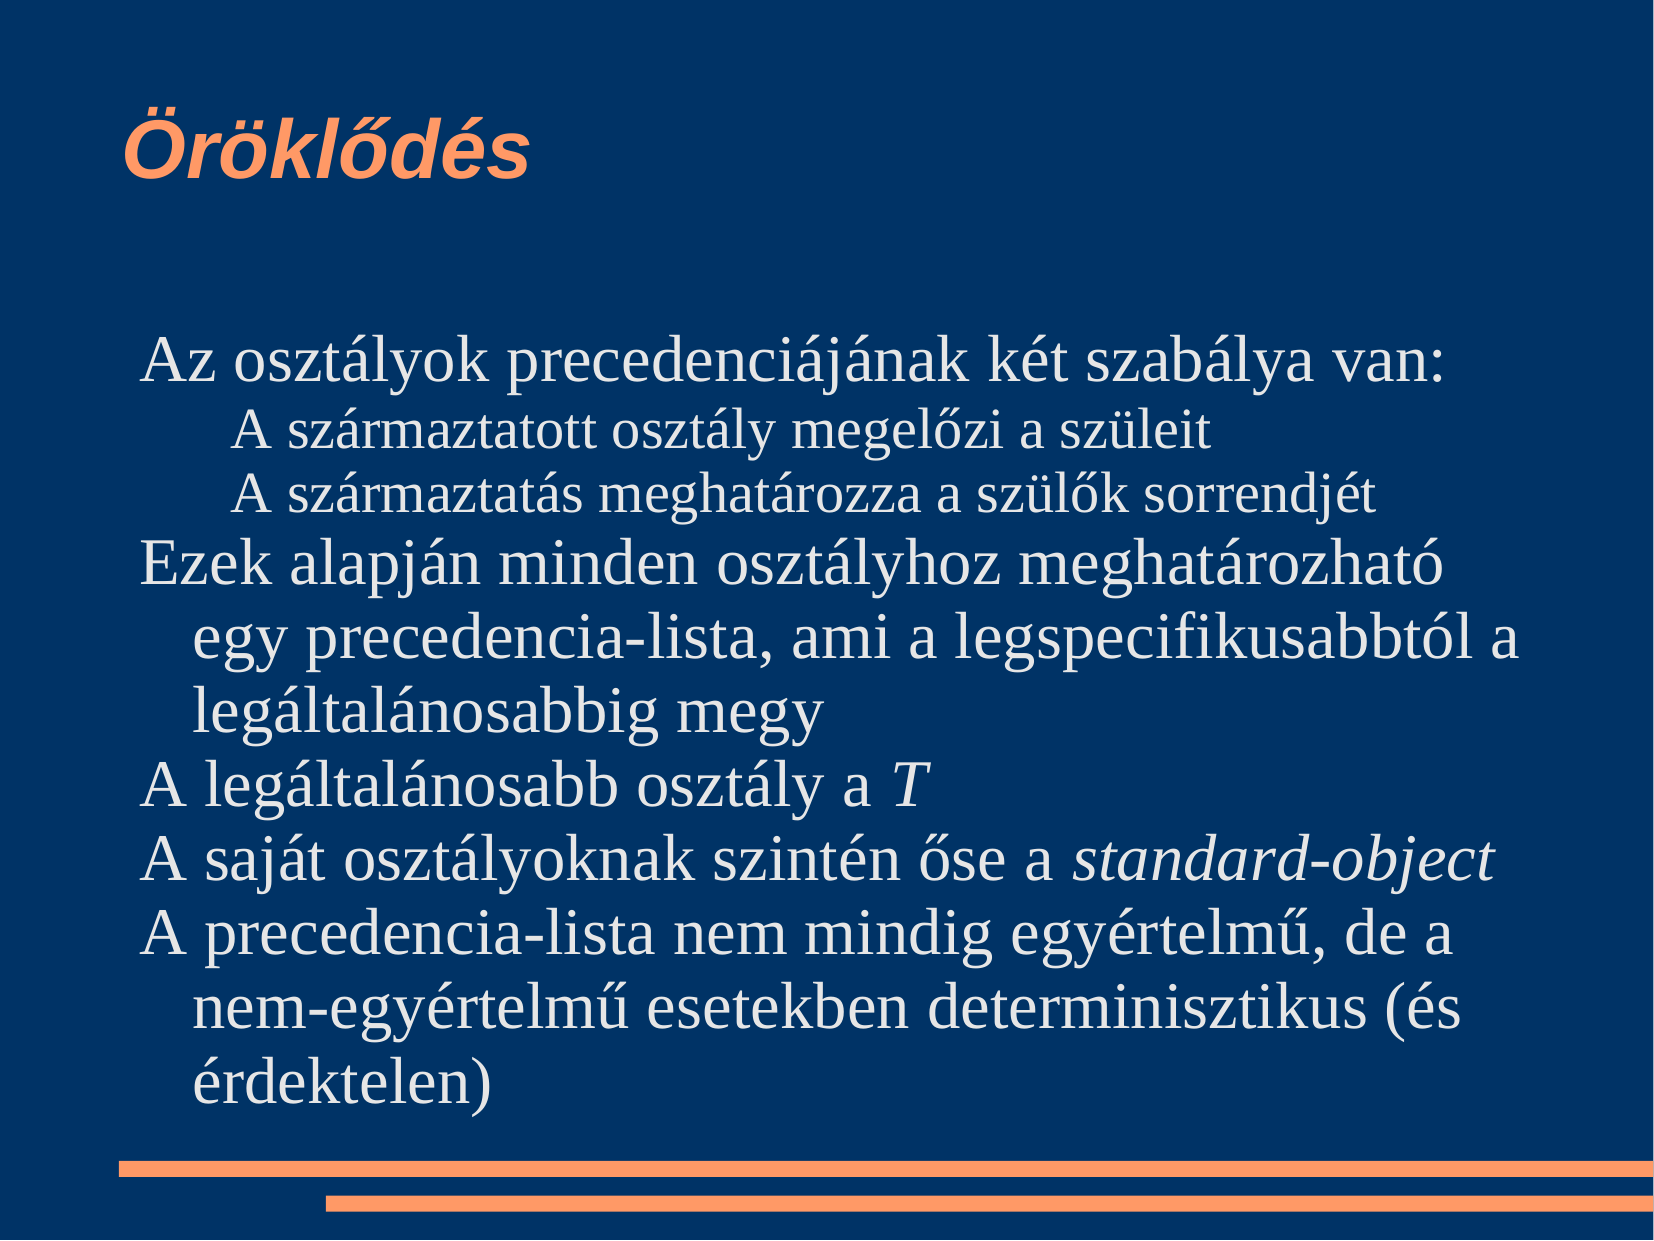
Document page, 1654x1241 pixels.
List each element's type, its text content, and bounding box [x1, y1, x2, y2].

list Az osztályok precedenciájának két szabálya van: A származtatott osztály megelőzi a szüleit A származtatás meghatározza a szülők sorrendjét Ezek alapján minden osztályhoz meghatározható egy precedencia-lista, ami a legspecifikusabbtól a legáltalánosabbig megy A legáltalánosabb osztály a T A saját osztályoknak szintén őse a standard-object A precedencia-lista nem mindig egyértelmű, de a nem-egyértelmű esetekben determinisztikus (és érdektelen) [121, 322, 1561, 1118]
title Öröklődés [121, 53, 1534, 247]
